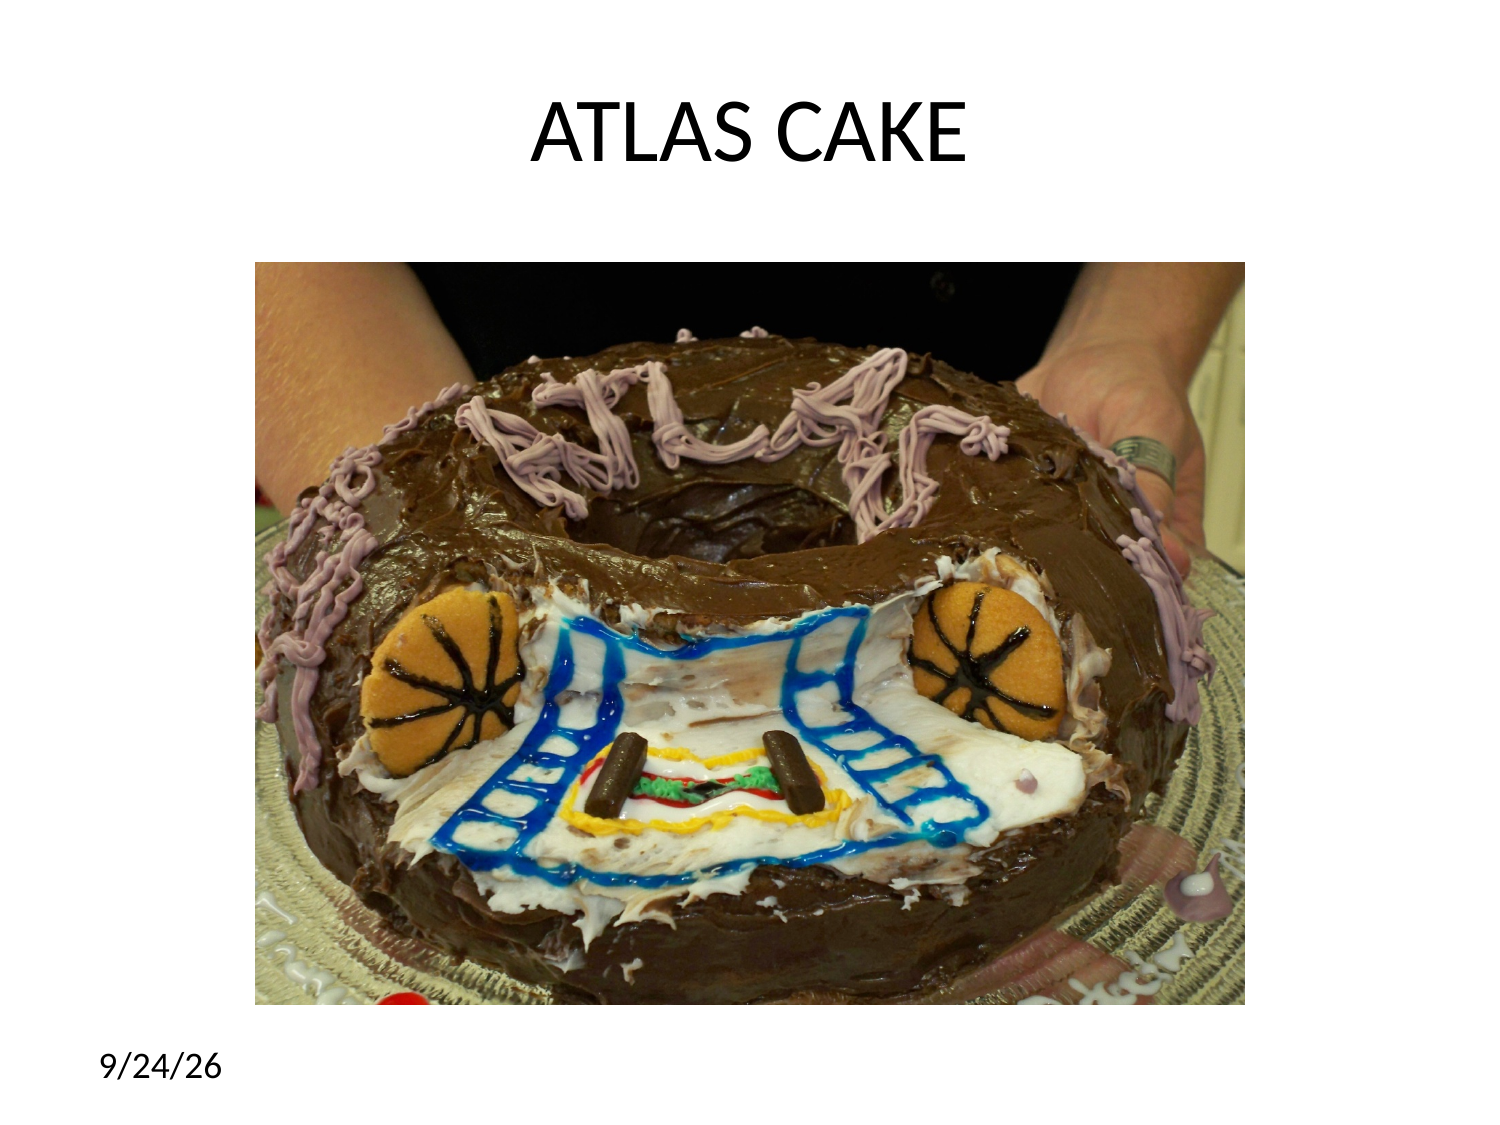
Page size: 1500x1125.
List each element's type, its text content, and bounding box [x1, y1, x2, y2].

picture [255, 262, 1245, 1005]
title ATLAS CAKE [75, 45, 1425, 233]
